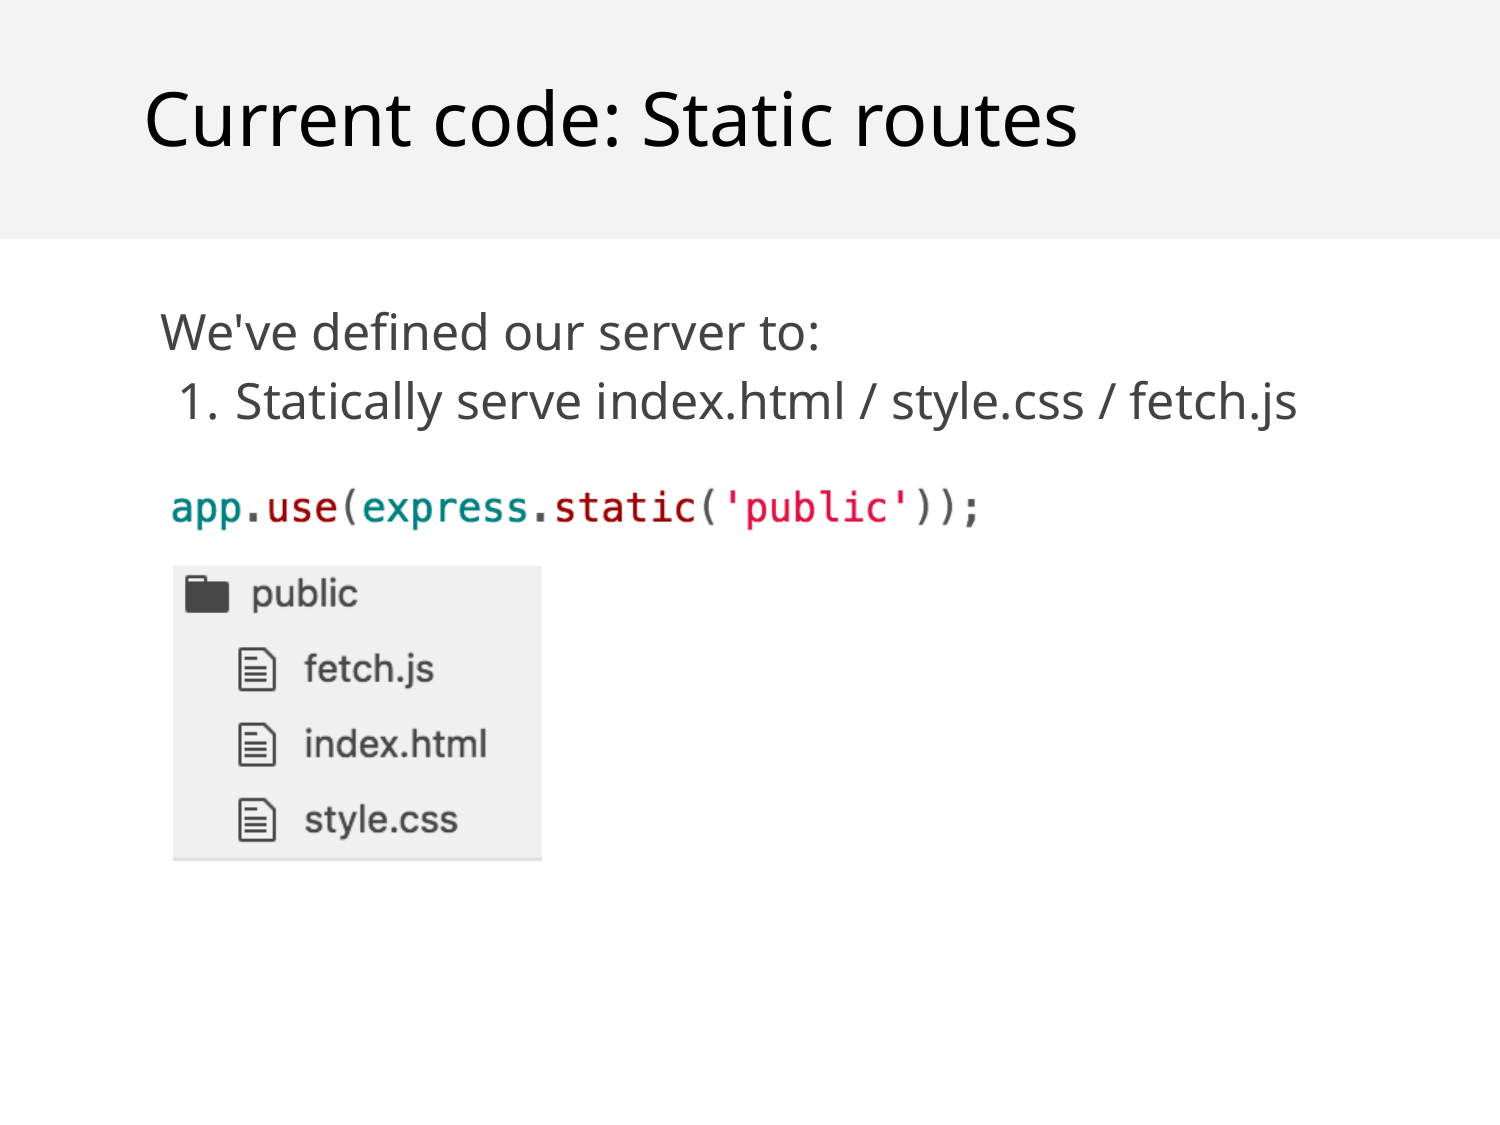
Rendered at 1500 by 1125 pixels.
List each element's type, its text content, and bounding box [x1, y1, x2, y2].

list We've defined our server to: Statically serve index.html / style.css / fetch.js [145, 276, 1372, 443]
title Current code: Static routes [128, 56, 1372, 183]
picture [155, 464, 997, 861]
